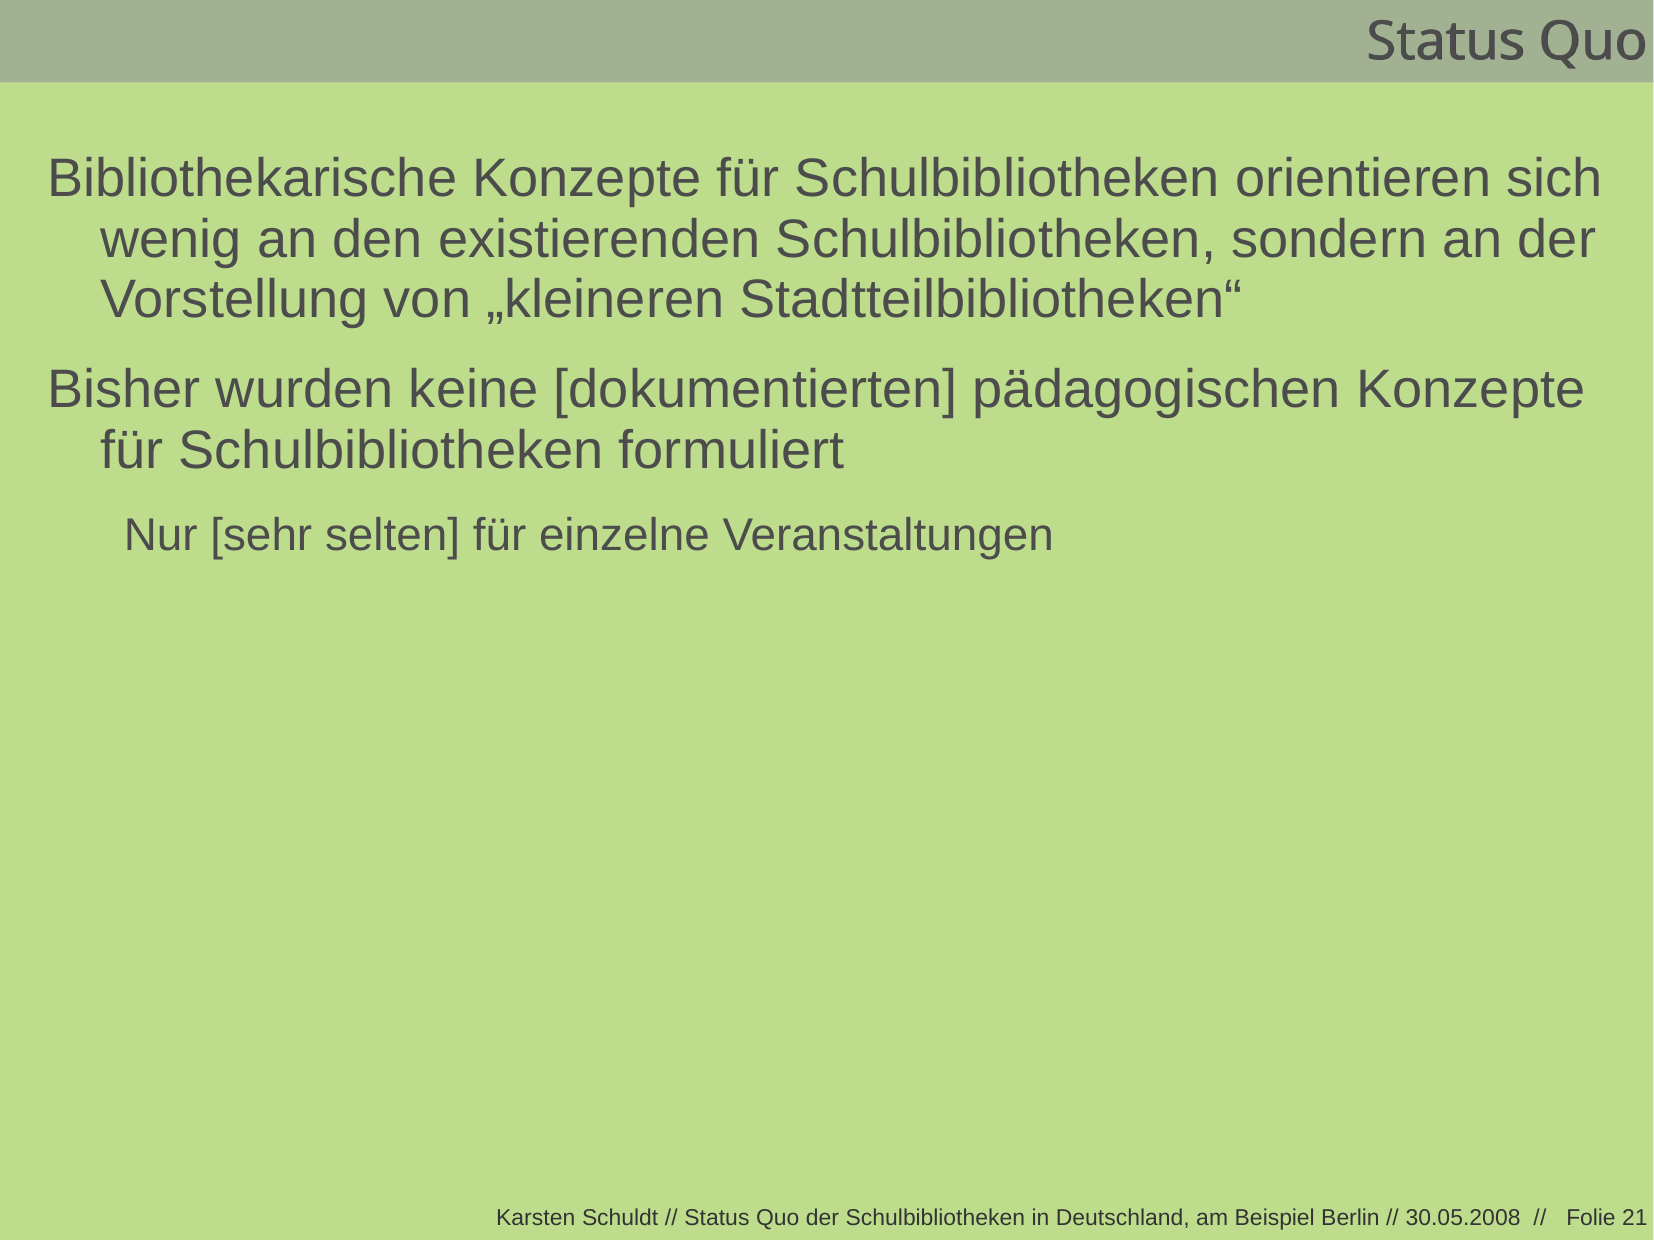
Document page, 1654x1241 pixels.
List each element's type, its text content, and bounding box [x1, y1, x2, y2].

title Status Quo [0, 0, 1654, 83]
list Bibliothekarische Konzepte für Schulbibliotheken orientieren sich wenig an den existierenden Schulbibliotheken, sondern an der Vorstellung von „kleineren Stadtteilbibliotheken“ Bisher wurden keine [dokumentierten] pädagogischen Konzepte für Schulbibliotheken formuliert Nur [sehr selten] für einzelne Veranstaltungen [29, 147, 1625, 1034]
